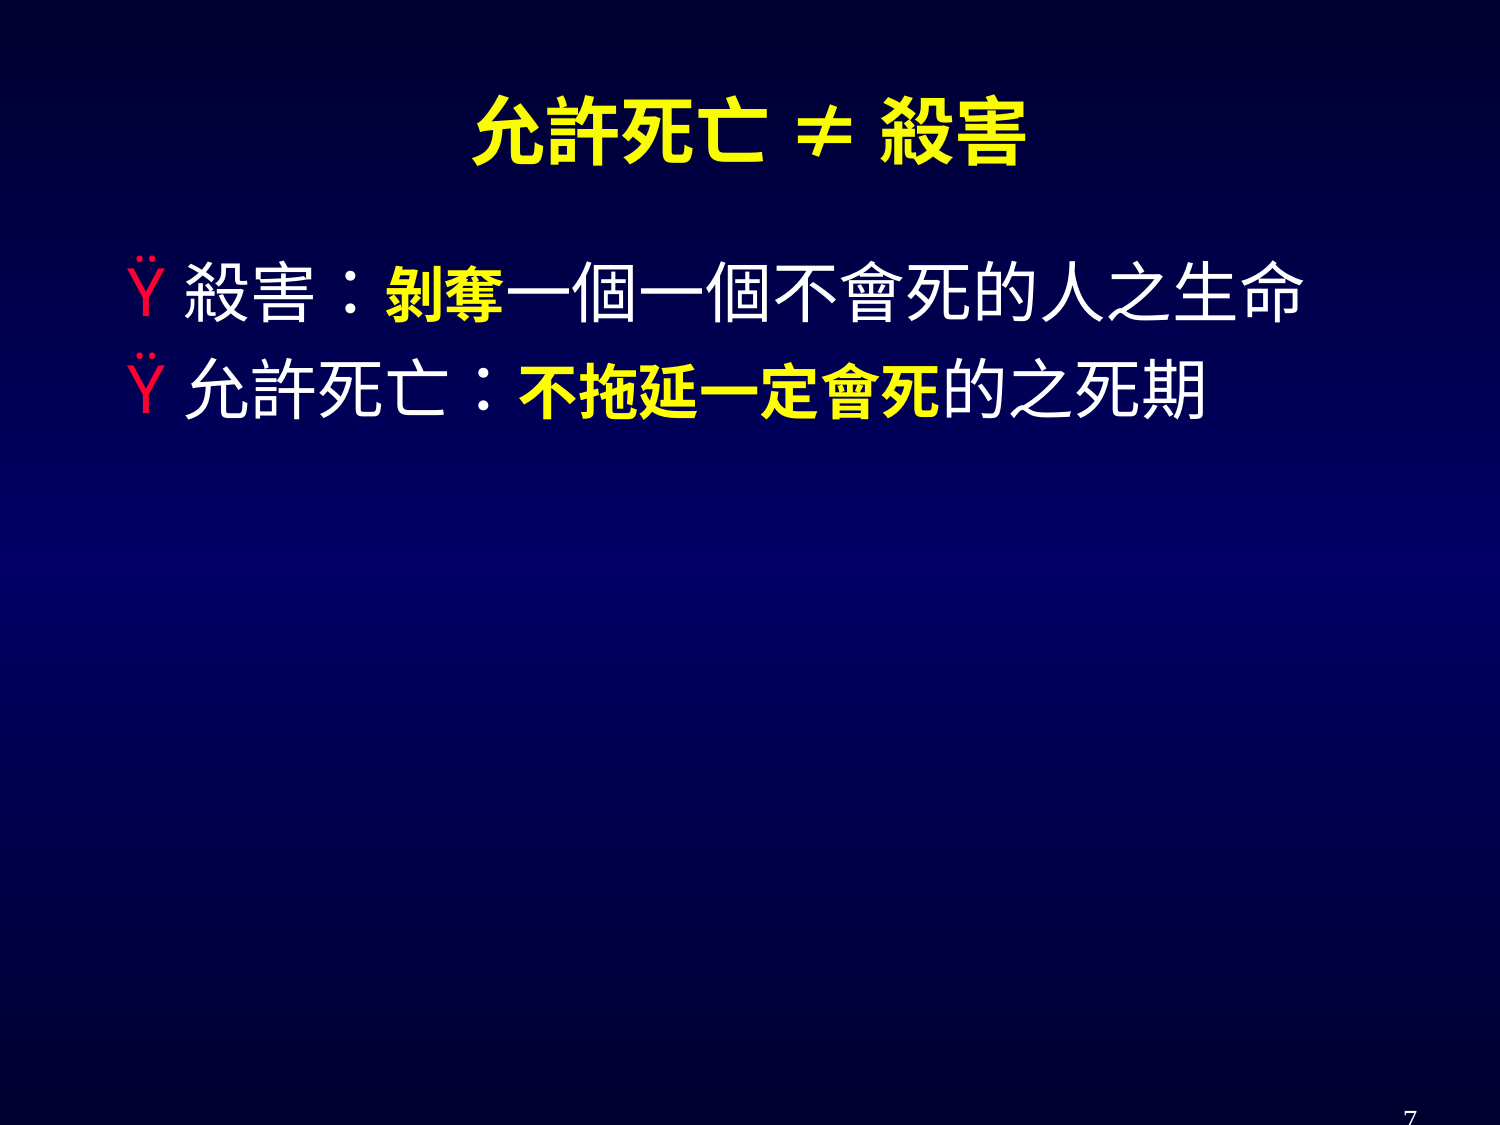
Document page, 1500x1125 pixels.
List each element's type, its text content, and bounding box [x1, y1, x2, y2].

title 允許死亡 ≠ 殺害 [112, 62, 1388, 197]
list 殺害：剝奪一個一個不會死的人之生命 允許死亡：不拖延一定會死的之死期 [112, 243, 1388, 1044]
text_box [1387, 1093, 1491, 1118]
